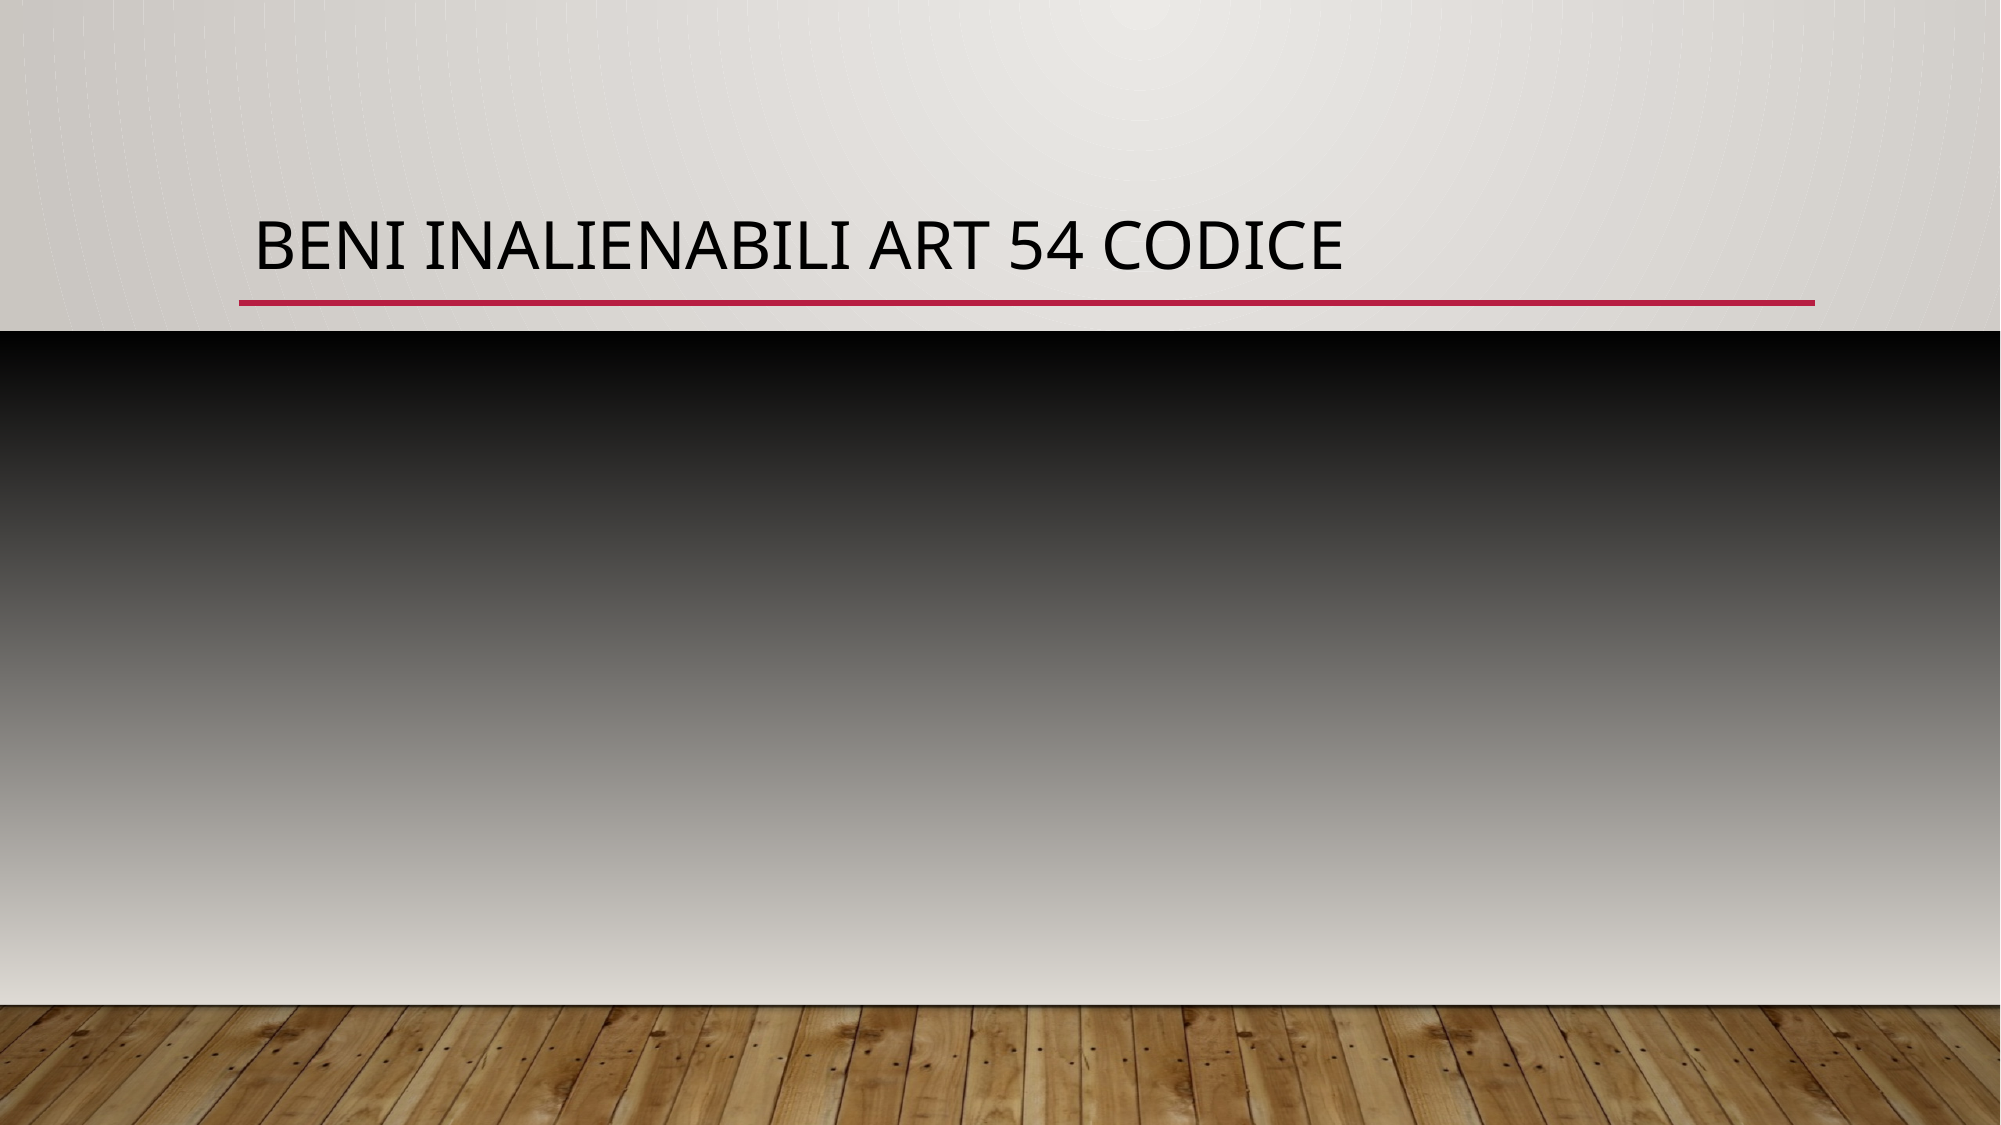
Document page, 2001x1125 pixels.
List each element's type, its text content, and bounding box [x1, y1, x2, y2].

title Beni inalienabili art 54 codice [238, 131, 1814, 305]
